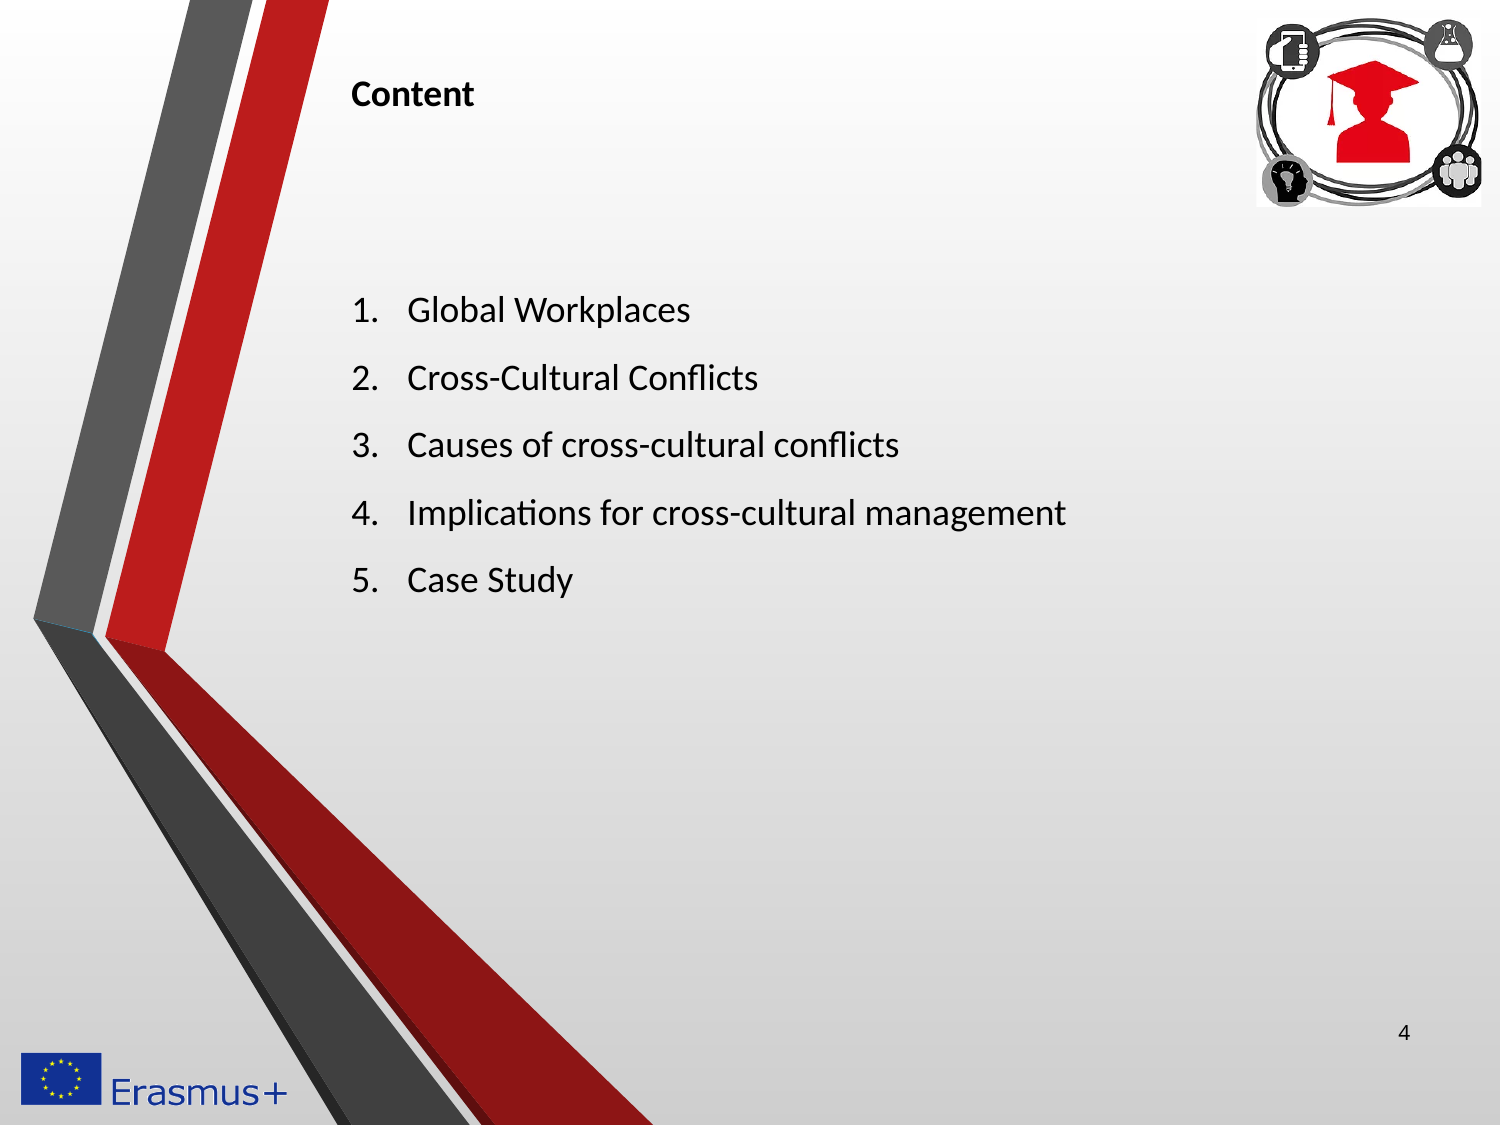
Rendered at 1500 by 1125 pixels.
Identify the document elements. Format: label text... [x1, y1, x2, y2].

picture [1256, 18, 1482, 207]
text_box Content [336, 61, 975, 122]
text_box Global Workplaces Cross-Cultural Conflicts Causes of cross-cultural conflicts Implications for cross-cultural management Case Study [336, 255, 1388, 608]
slide_number <numer> [1357, 1003, 1425, 1064]
picture [5, 1037, 302, 1120]
chart [1257, 19, 1483, 209]
